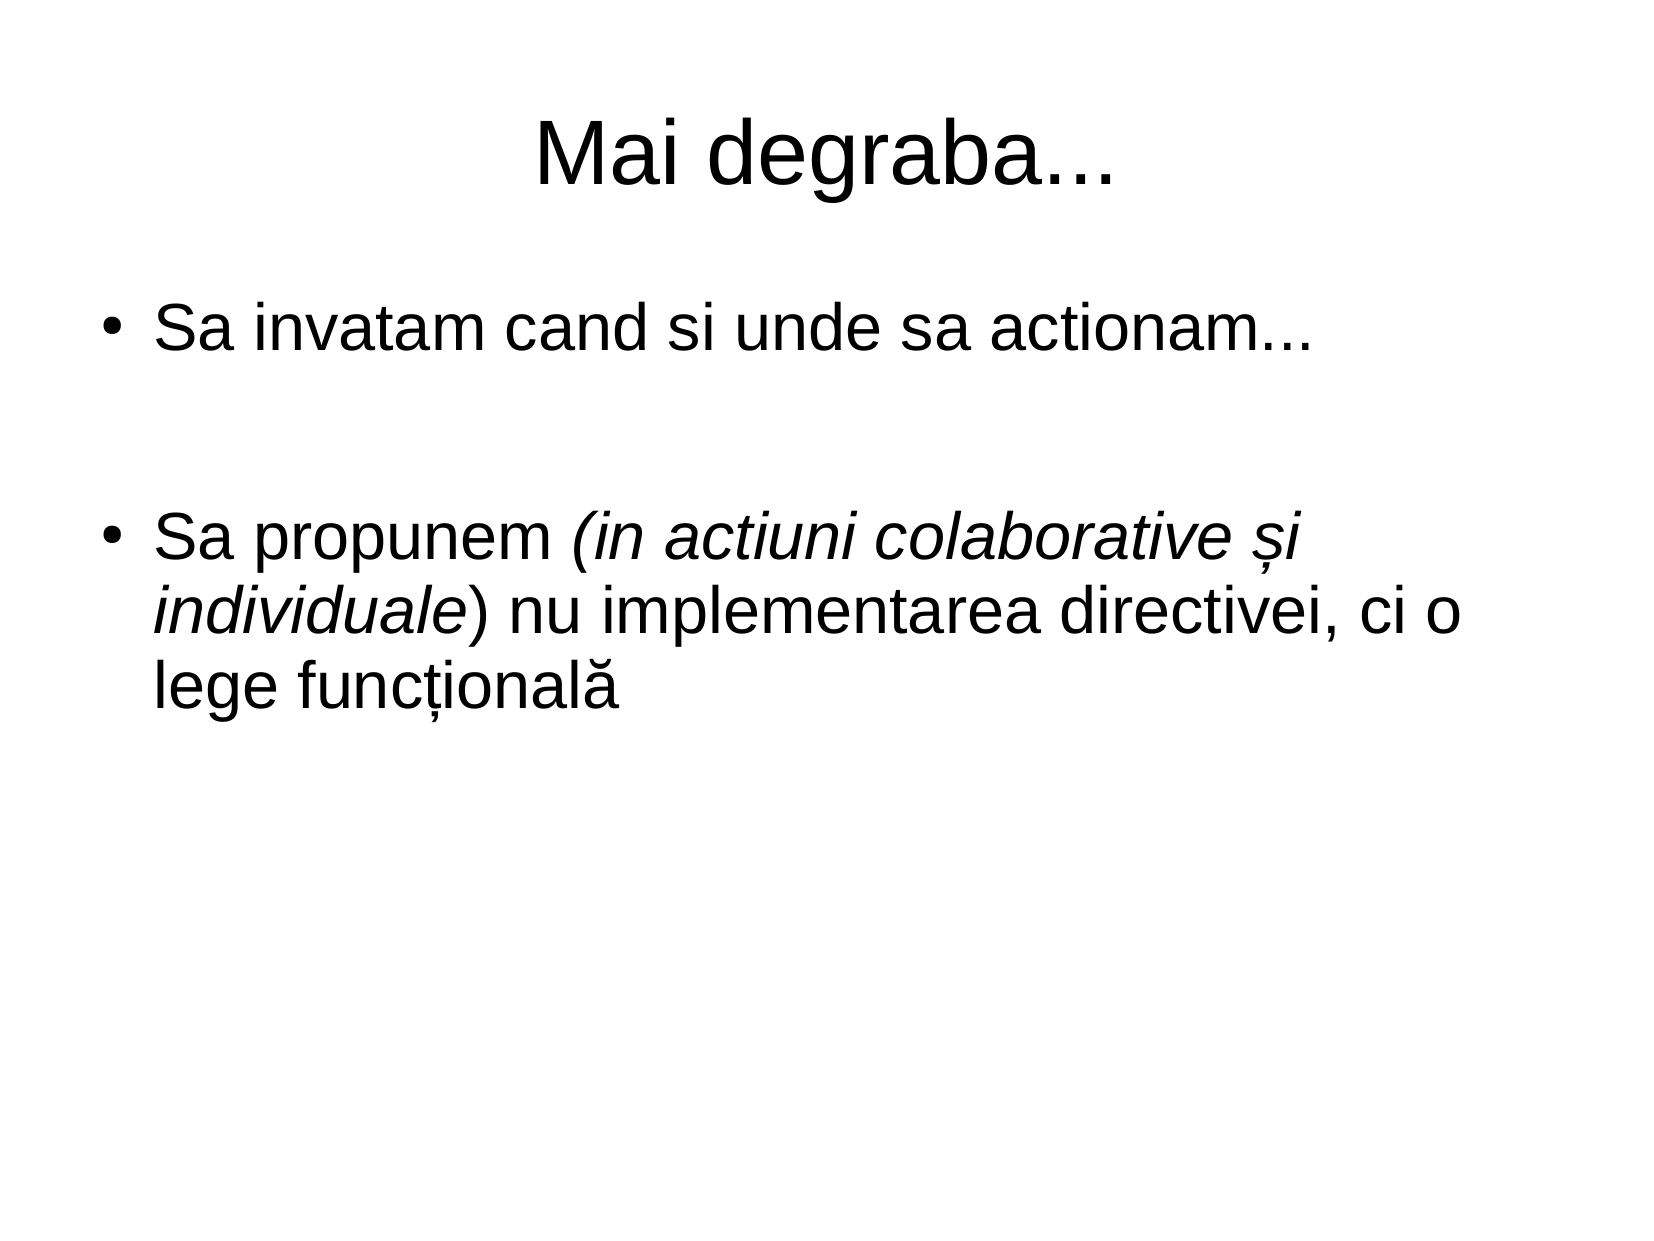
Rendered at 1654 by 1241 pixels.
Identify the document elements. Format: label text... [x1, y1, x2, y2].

list Sa invatam cand si unde sa actionam... Sa propunem (in actiuni colaborative și individuale) nu implementarea directivei, ci o lege funcțională [82, 290, 1538, 1010]
title Mai degraba... [82, 49, 1571, 257]
